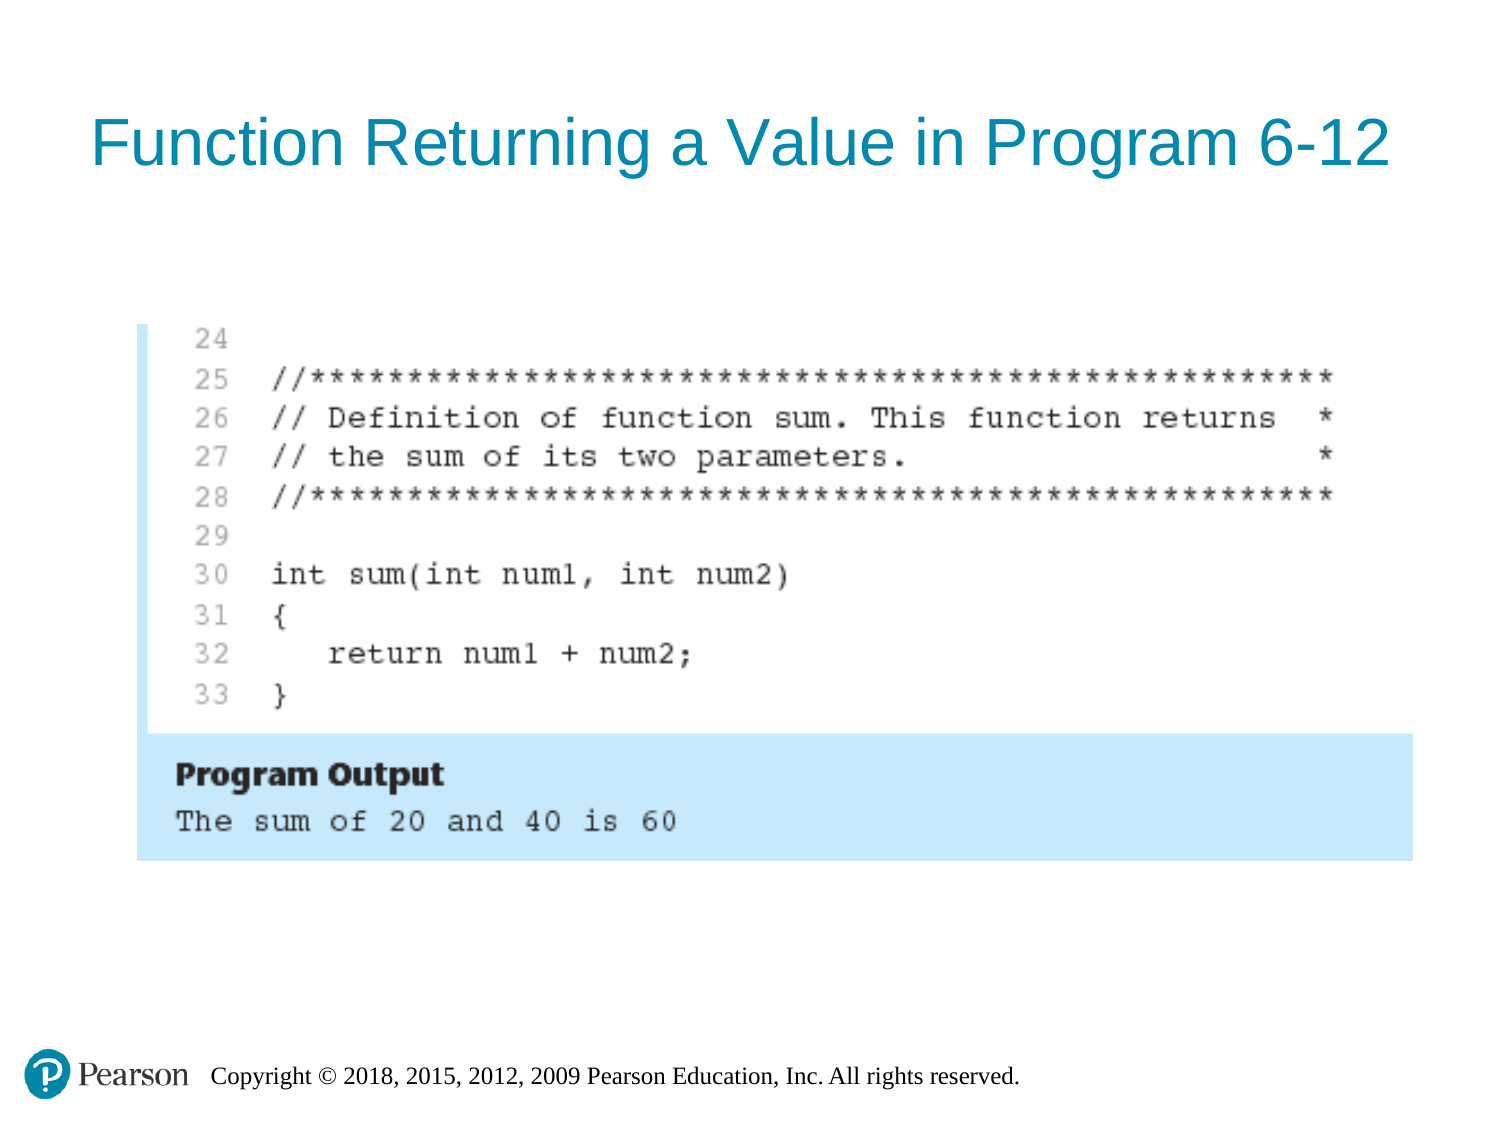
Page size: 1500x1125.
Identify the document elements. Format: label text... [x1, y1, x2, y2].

picture [137, 324, 1413, 861]
title Function Returning a Value in Program 6-12 [75, 45, 1426, 233]
